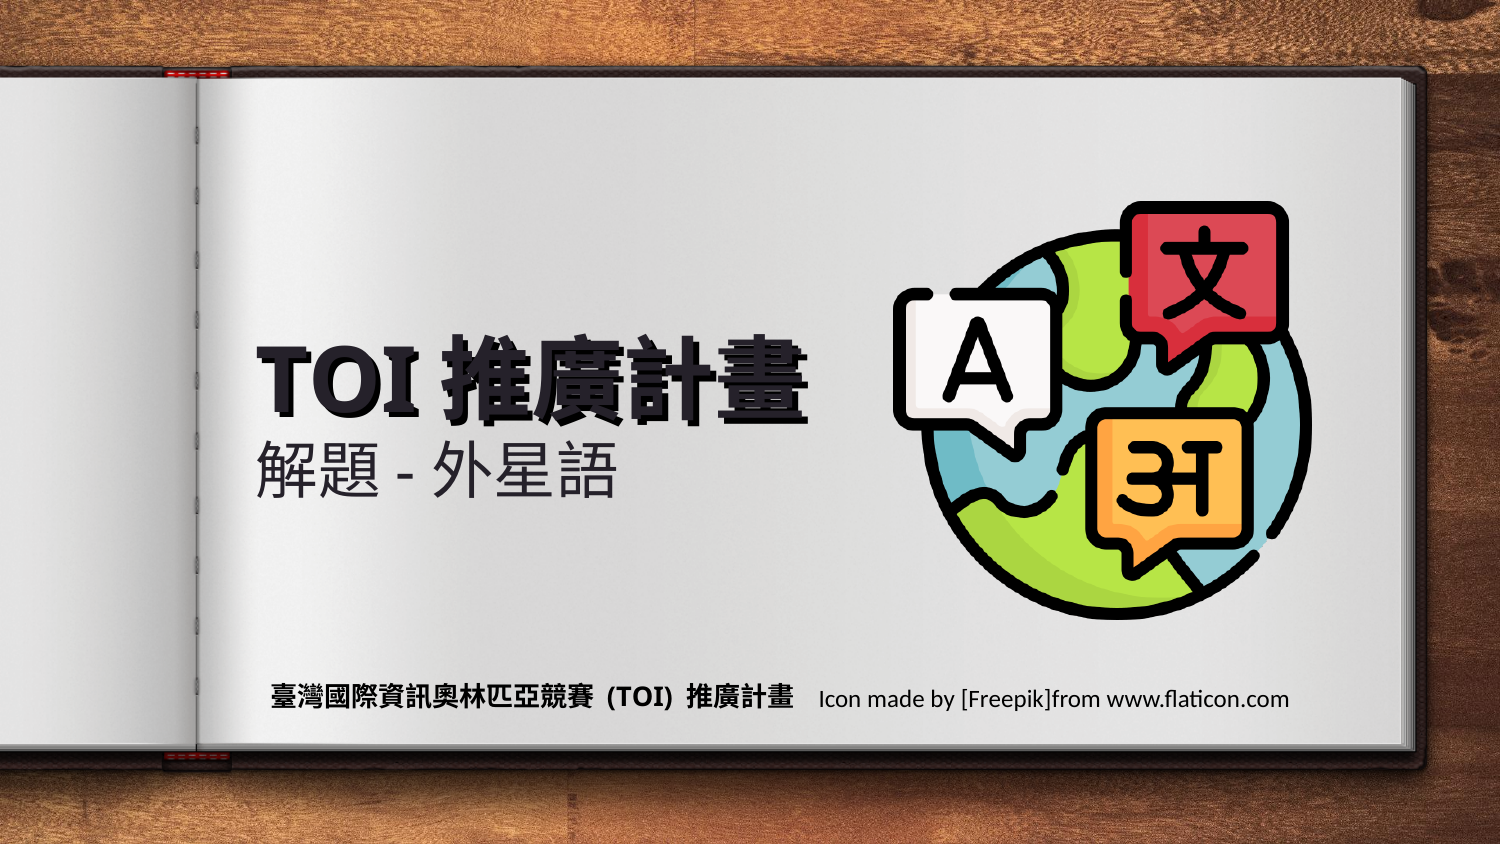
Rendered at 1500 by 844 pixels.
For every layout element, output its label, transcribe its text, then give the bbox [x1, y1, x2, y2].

picture [893, 201, 1312, 620]
text_box Icon made by [Freepik]from www.flaticon.com [804, 675, 1385, 720]
title TOI推廣計畫 解題-外星語 [240, 262, 893, 565]
